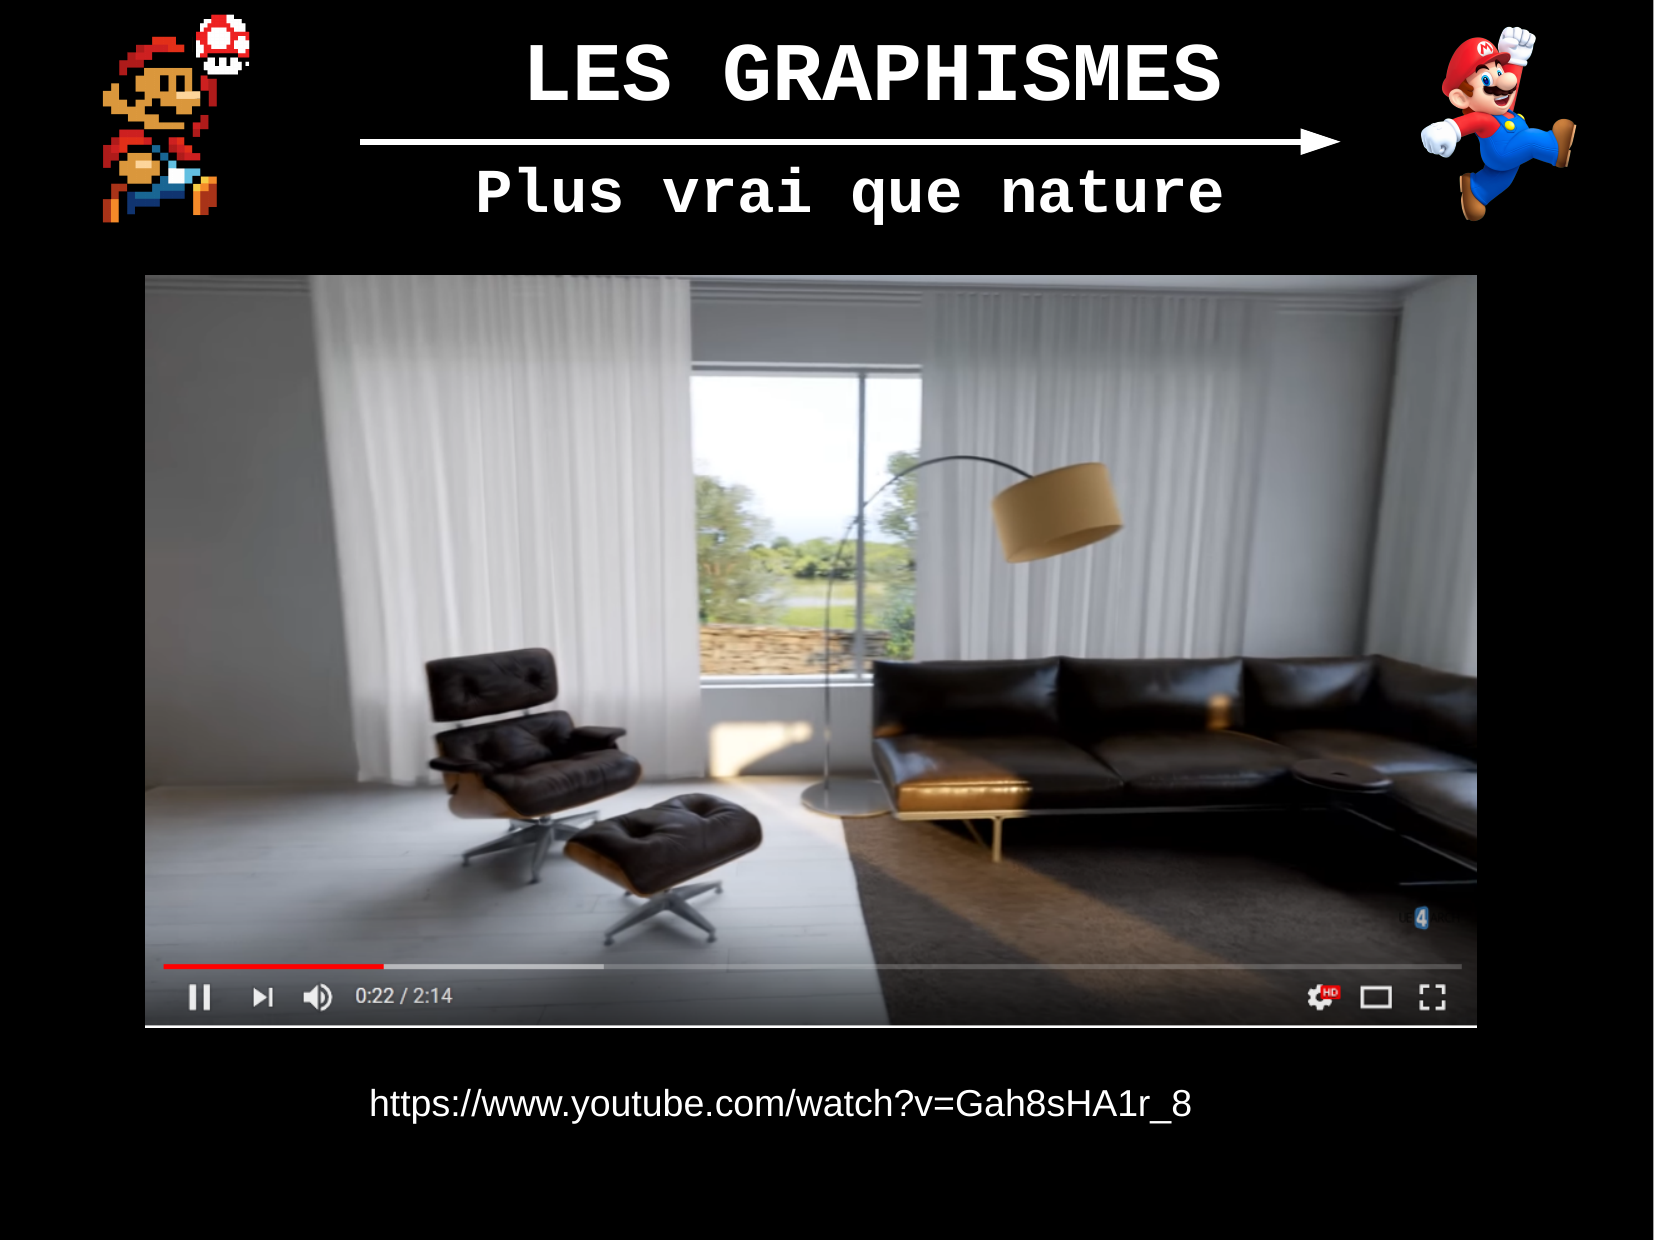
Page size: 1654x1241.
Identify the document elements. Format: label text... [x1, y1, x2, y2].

text_box LES GRAPHISMES [507, 145, 1276, 228]
text_box https://www.youtube.com/watch?v=Gah8sHA1r_8 [354, 1074, 1375, 1146]
picture [47, 0, 272, 237]
picture [145, 275, 1477, 1028]
text_box Plus vrai que nature [460, 153, 1264, 275]
text_box LES GRAPHISMES [507, 23, 1276, 139]
picture [1417, 23, 1583, 225]
